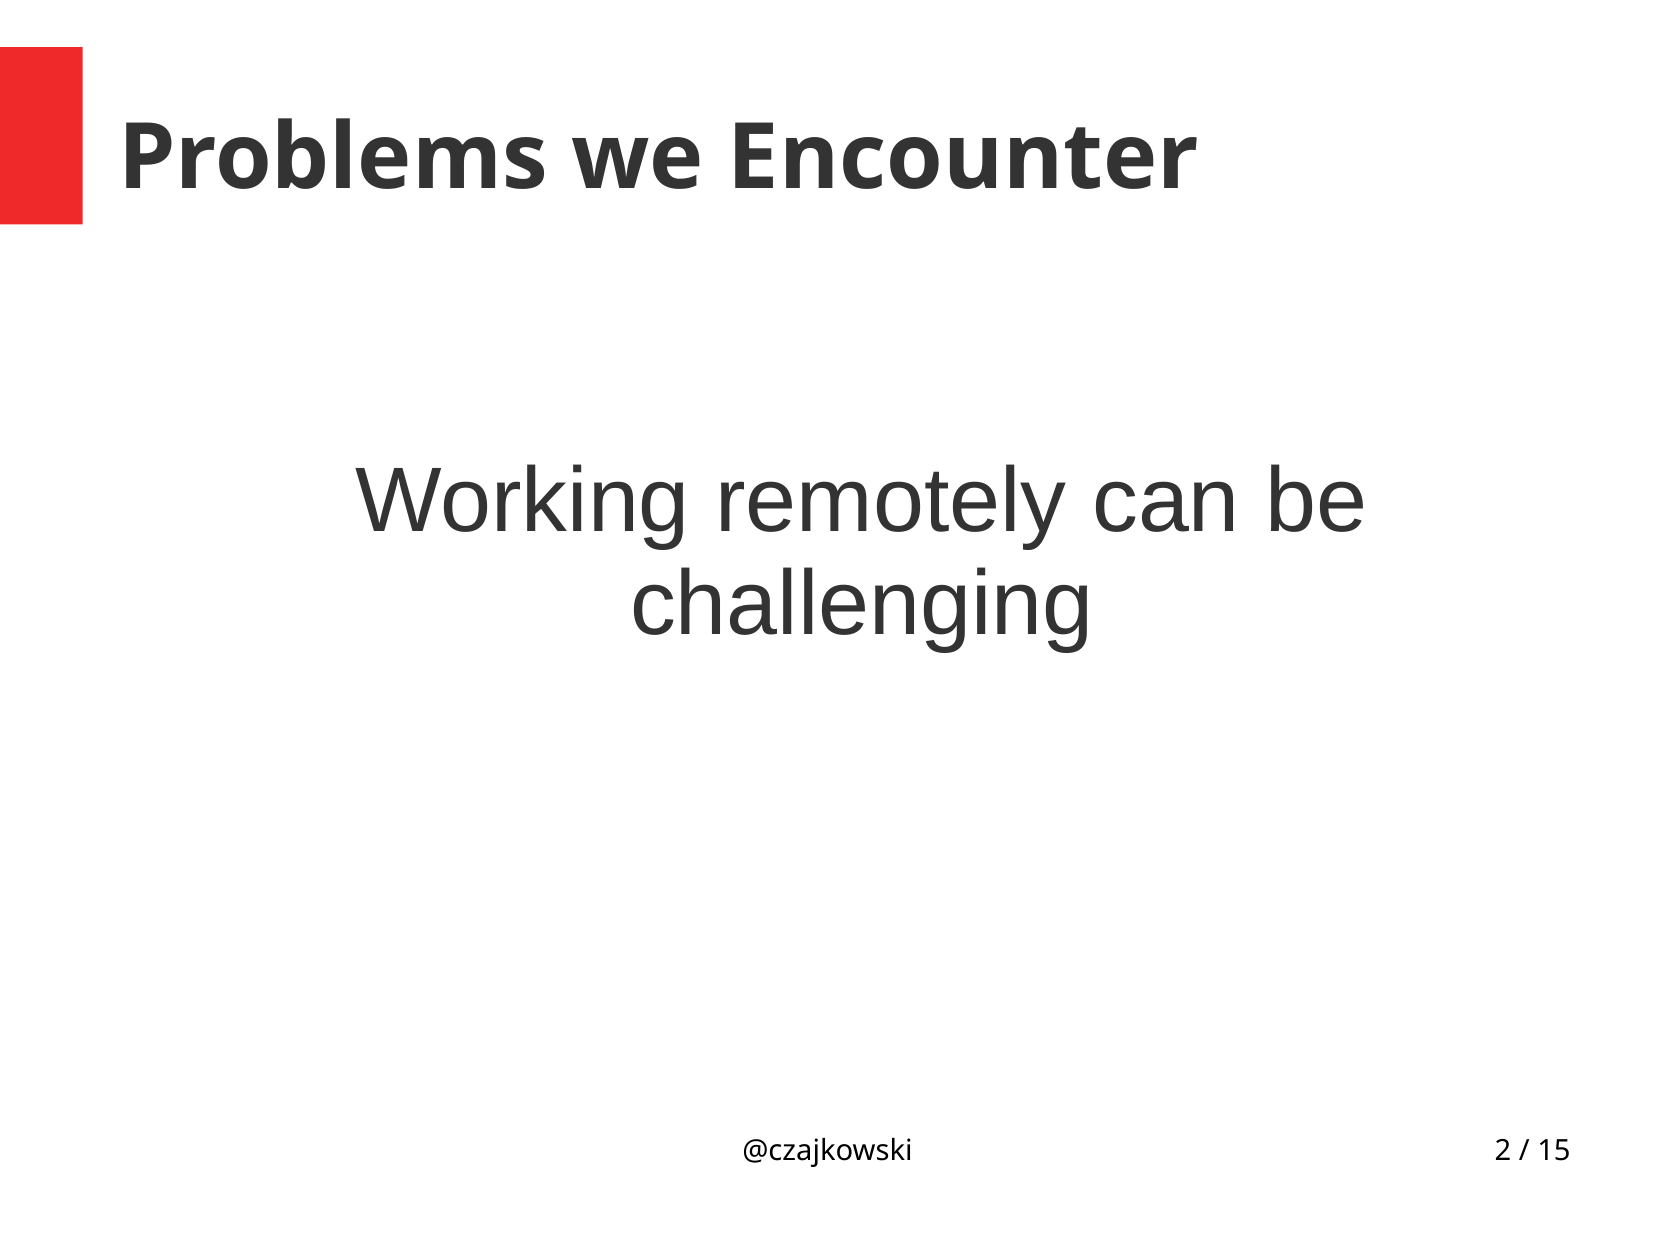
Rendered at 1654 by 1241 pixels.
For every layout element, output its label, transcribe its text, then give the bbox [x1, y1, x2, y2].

list Working remotely can be challenging [118, 354, 1536, 1074]
title Problems we Encounter [118, 45, 1571, 260]
